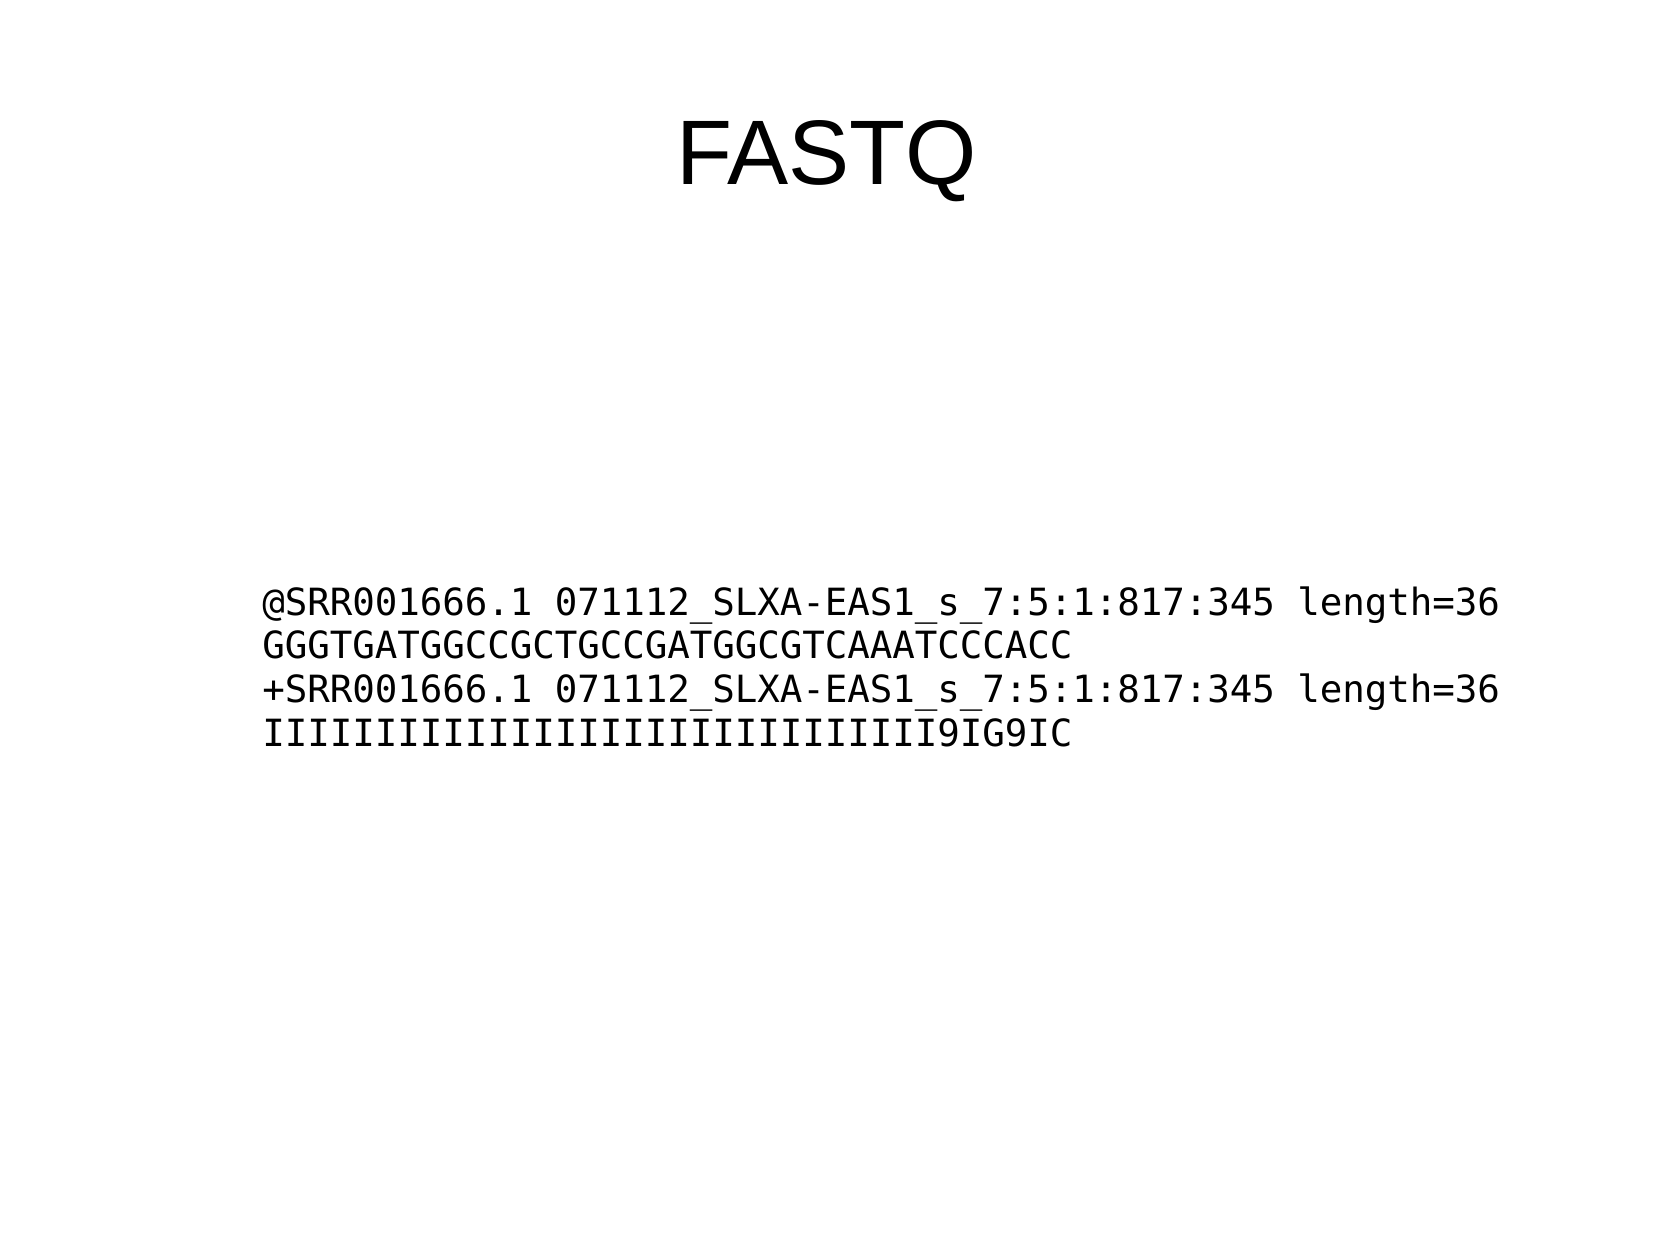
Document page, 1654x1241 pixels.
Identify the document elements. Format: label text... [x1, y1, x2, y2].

title FASTQ [82, 56, 1571, 250]
subtitle @SRR001666.1 071112_SLXA-EAS1_s_7:5:1:817:345 length=36 GGGTGATGGCCGCTGCCGATGGCGTCAAATCCCACC +SRR001666.1 071112_SLXA-EAS1_s_7:5:1:817:345 length=36 IIIIIIIIIIIIIIIIIIIIIIIIIIIIII9IG9IC [262, 265, 1654, 1070]
